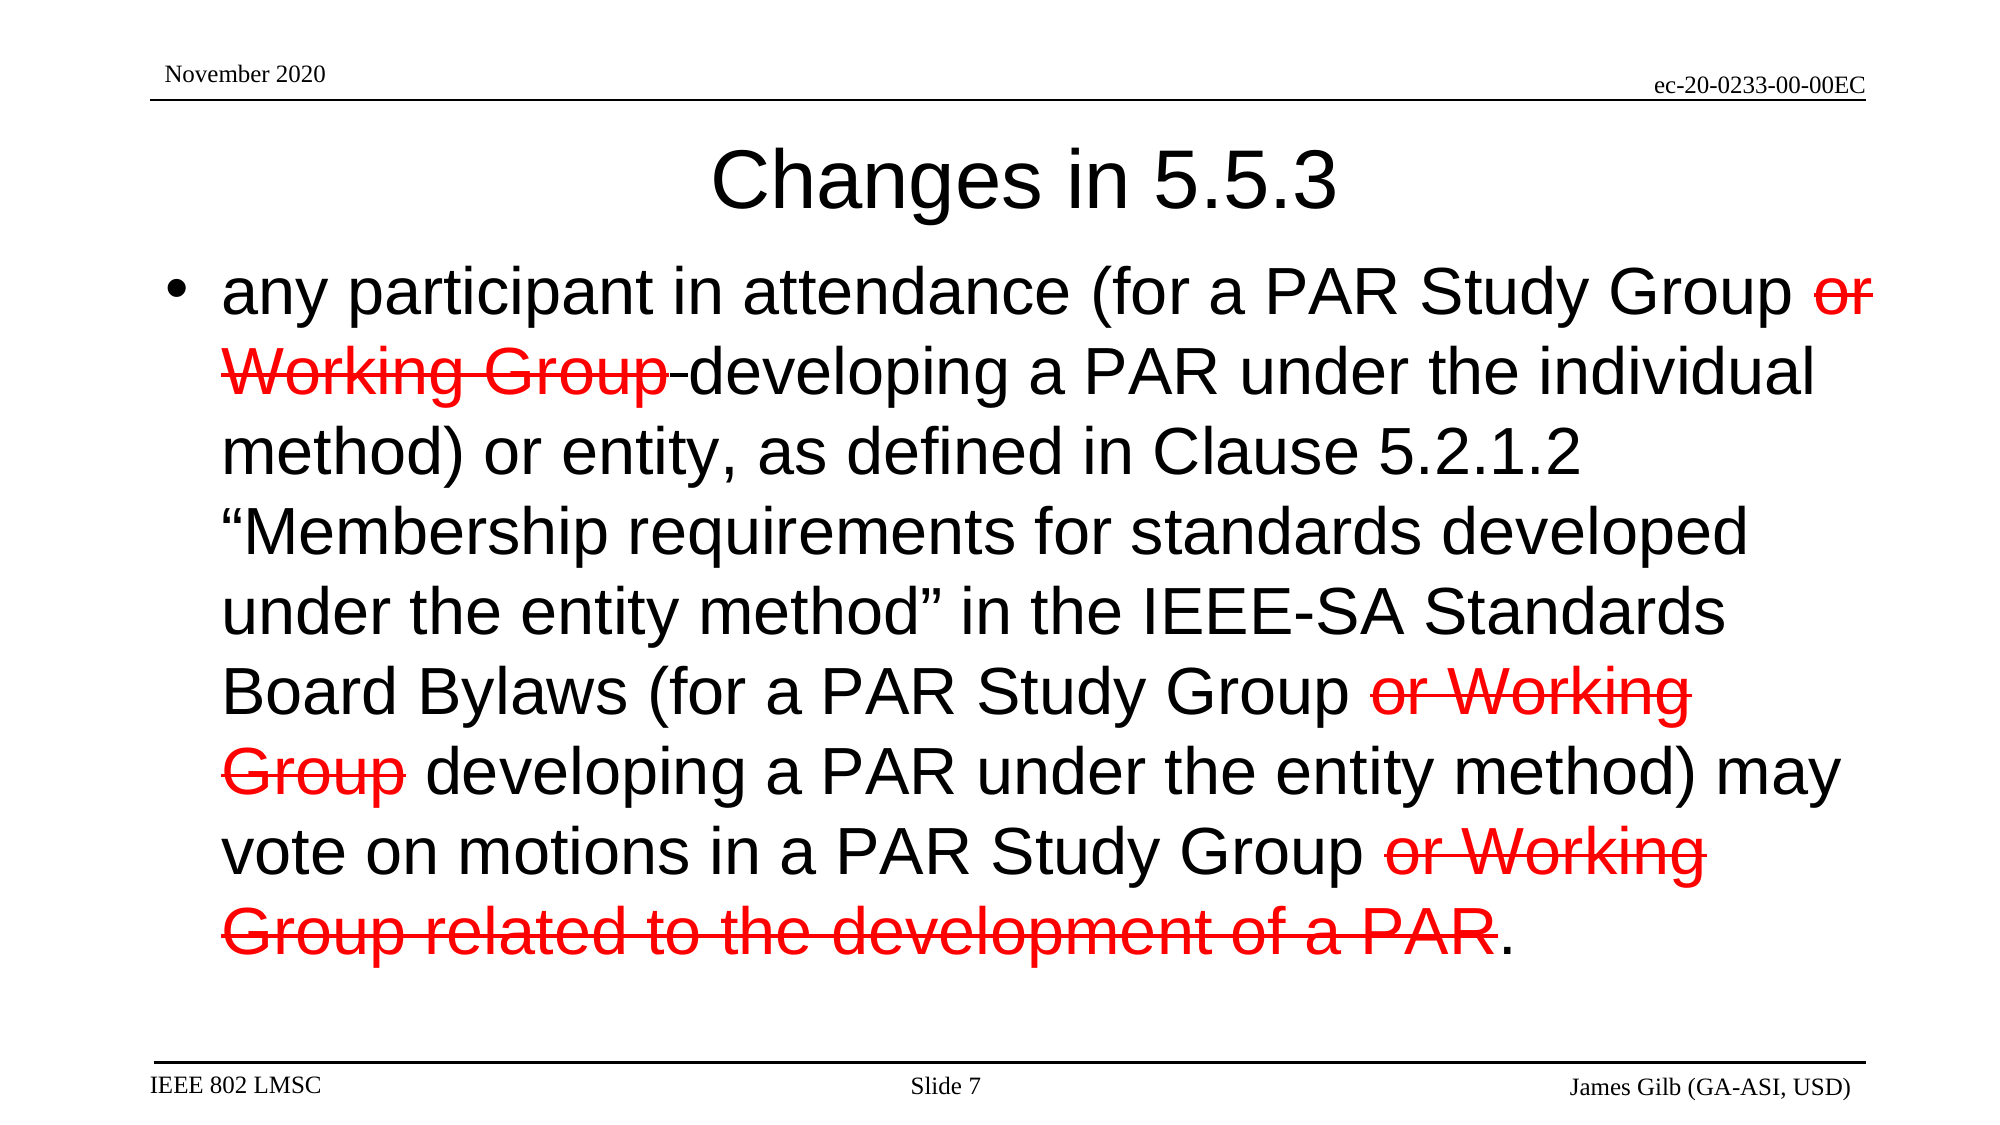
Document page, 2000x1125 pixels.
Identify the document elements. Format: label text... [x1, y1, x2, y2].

list any participant in attendance (for a PAR Study Group or Working Group developing a PAR under the individual method) or entity, as defined in Clause 5.2.1.2 “Membership requirements for standards developed under the entity method” in the IEEE-SA Standards Board Bylaws (for a PAR Study Group or Working Group developing a PAR under the entity method) may vote on motions in a PAR Study Group or Working Group related to the development of a PAR. [150, 239, 1900, 1051]
title Changes in 5.5.3 [150, 112, 1900, 238]
